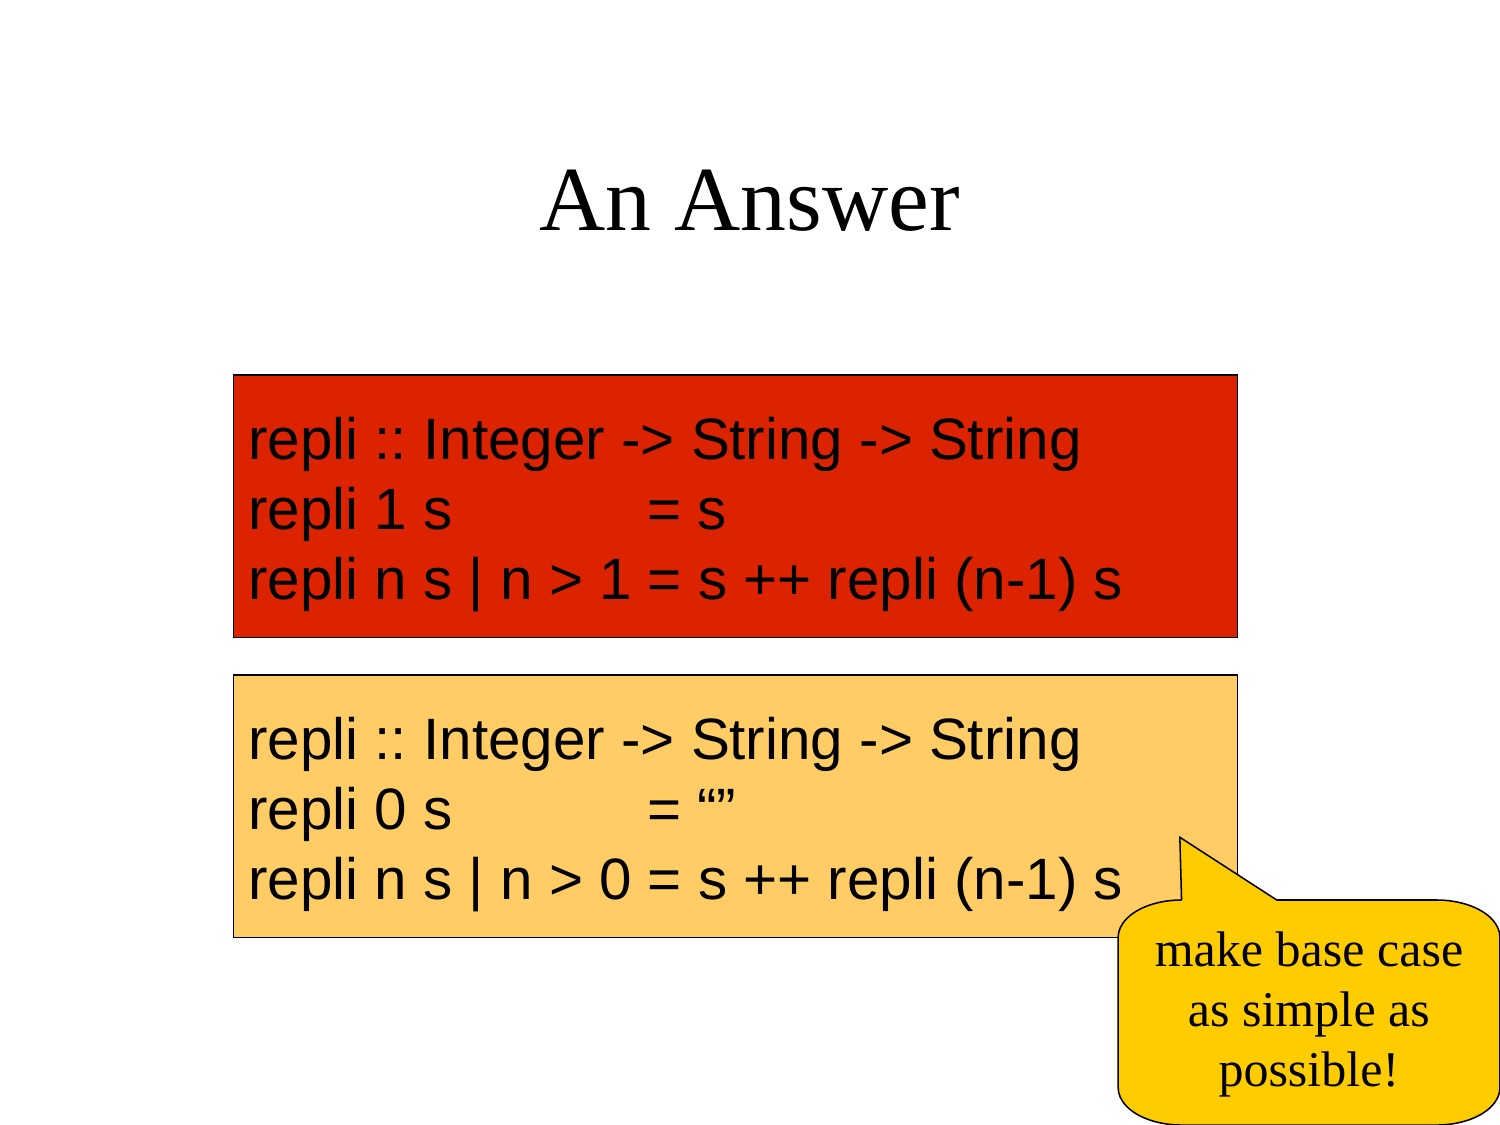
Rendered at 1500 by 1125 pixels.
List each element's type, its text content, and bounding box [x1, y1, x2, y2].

title An Answer [112, 92, 1388, 296]
text_box repli :: Integer -> String -> String repli 1 s = s repli n s | n > 1 = s ++ repli (n-1) s [233, 374, 1238, 638]
text_box make base case as simple as possible! [1118, 837, 1500, 1125]
text_box repli :: Integer -> String -> String repli 0 s = “” repli n s | n > 0 = s ++ repli (n-1) s [233, 674, 1238, 938]
